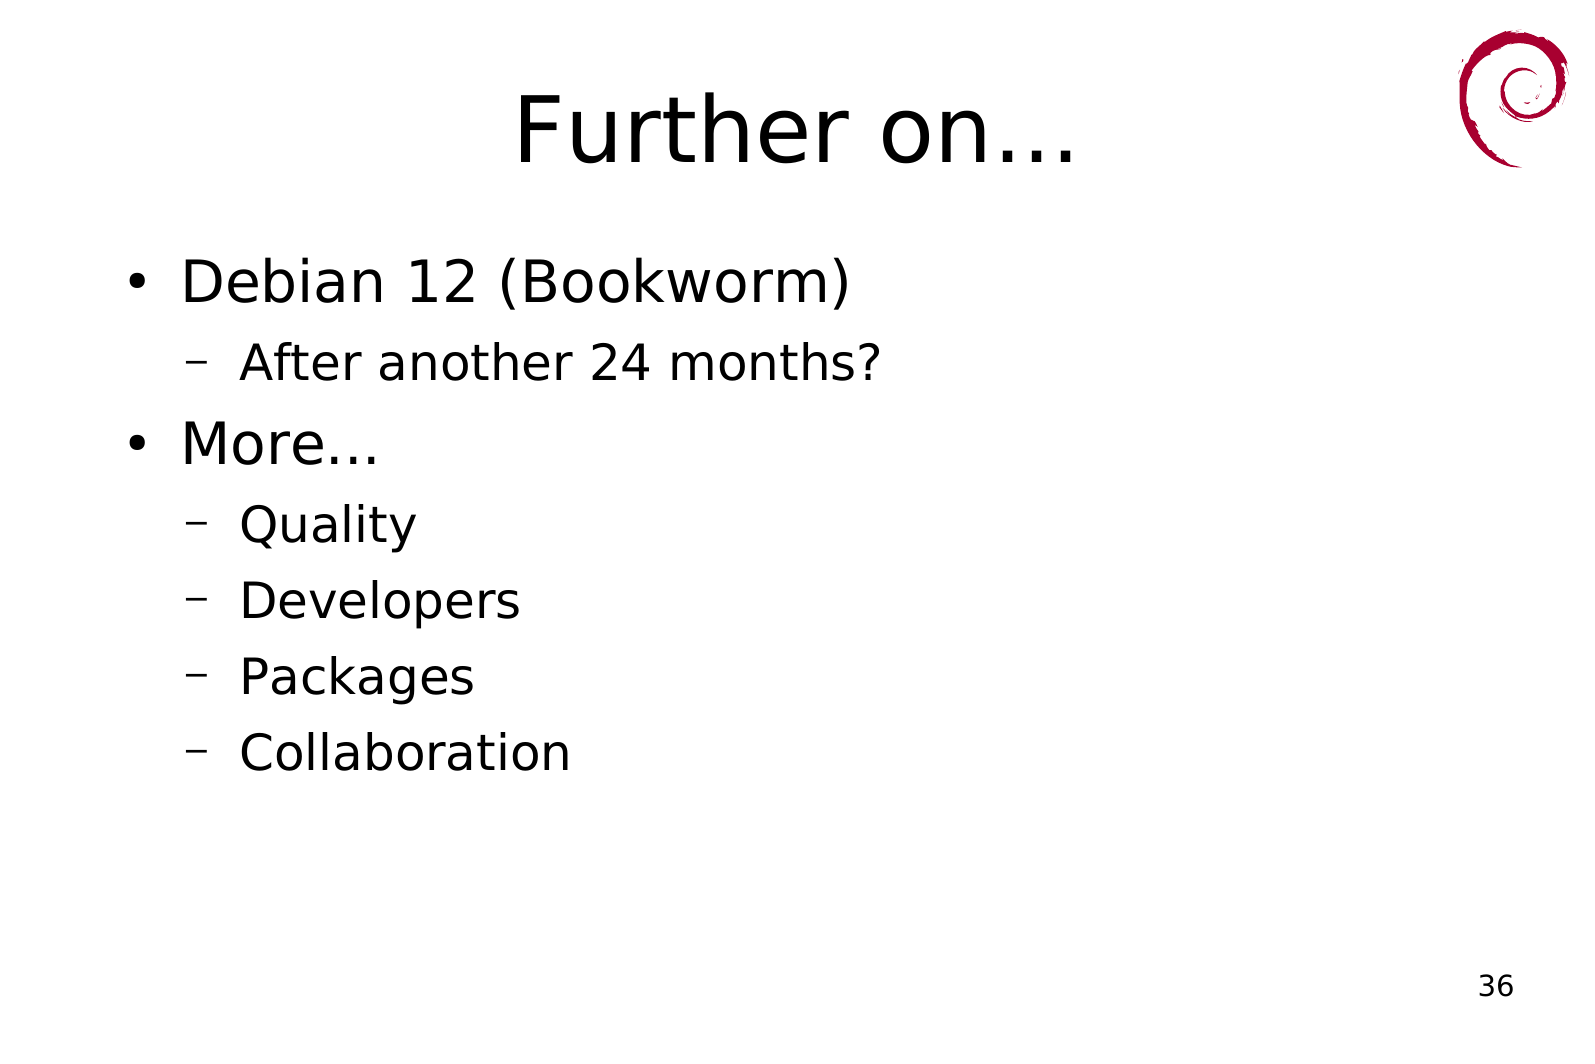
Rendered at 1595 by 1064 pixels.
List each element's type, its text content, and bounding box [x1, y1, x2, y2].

title Further on... [79, 42, 1515, 220]
list Debian 12 (Bookworm) After another 24 months? More... Quality Developers Packages Collaboration [79, 248, 1515, 803]
